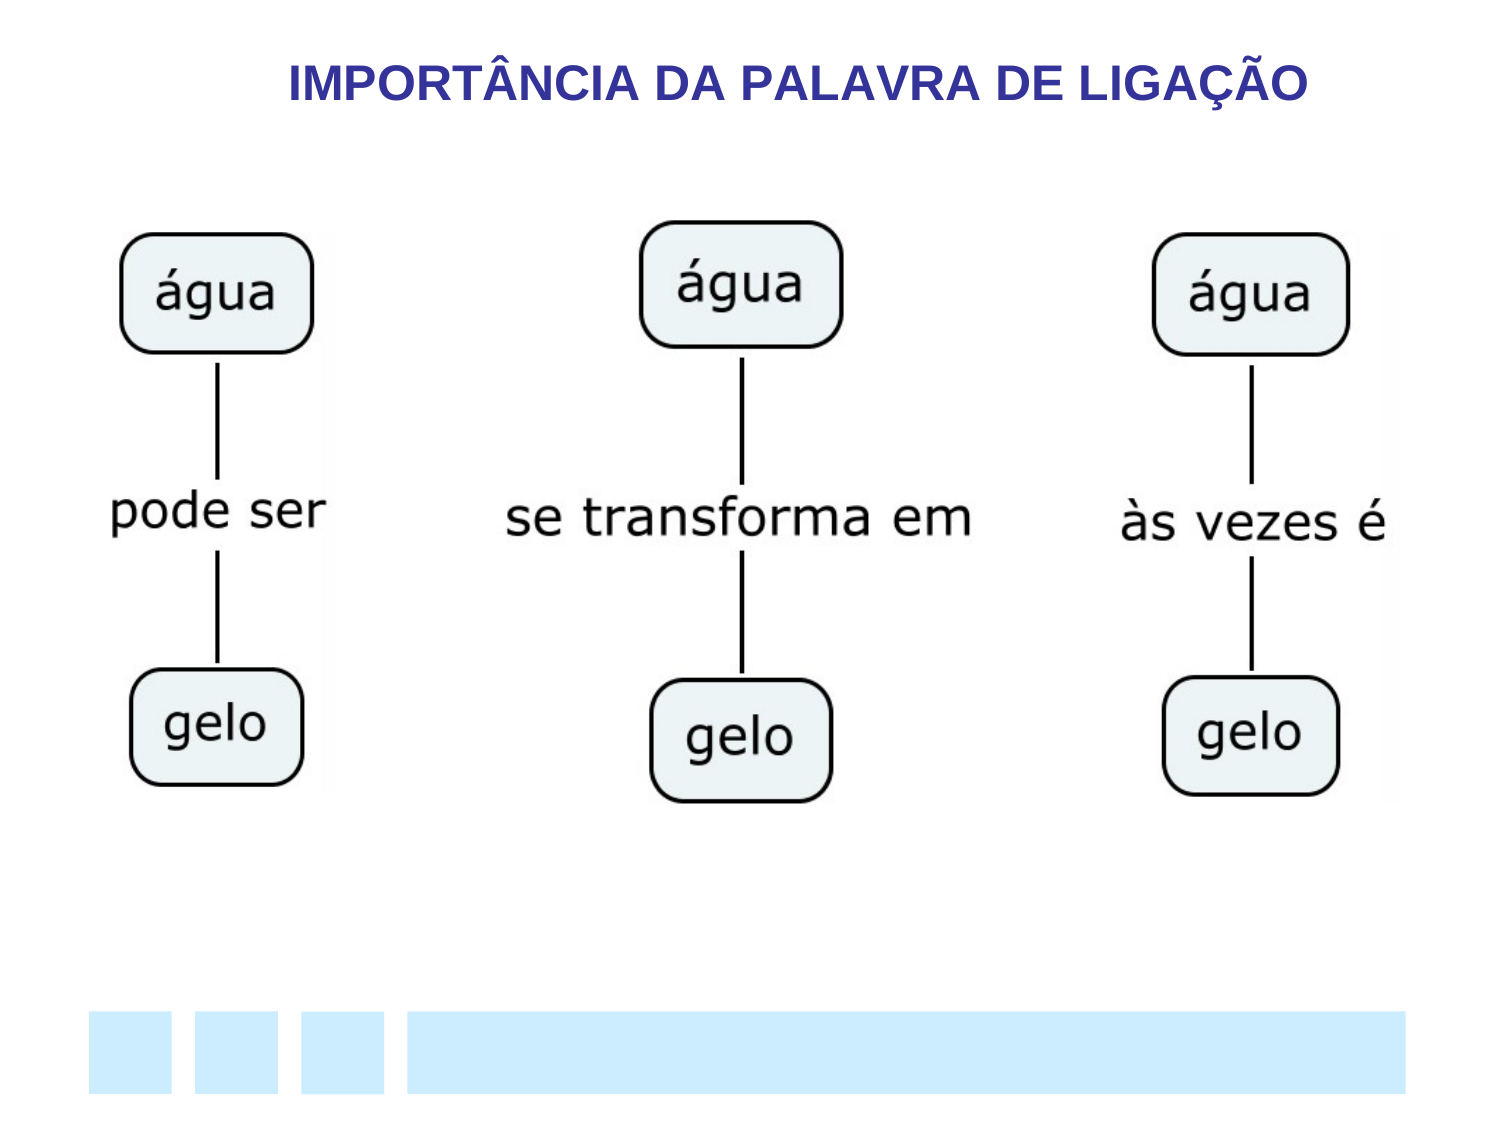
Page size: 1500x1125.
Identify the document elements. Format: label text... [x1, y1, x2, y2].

text_box [195, 1011, 278, 1094]
picture [496, 219, 987, 811]
text_box [88, 1011, 172, 1094]
text_box IMPORTÂNCIA DA PALAVRA DE LIGAÇÃO [123, 42, 1474, 119]
picture [100, 231, 338, 794]
text_box [301, 1011, 385, 1095]
picture [1111, 231, 1400, 804]
text_box [407, 1011, 1406, 1094]
